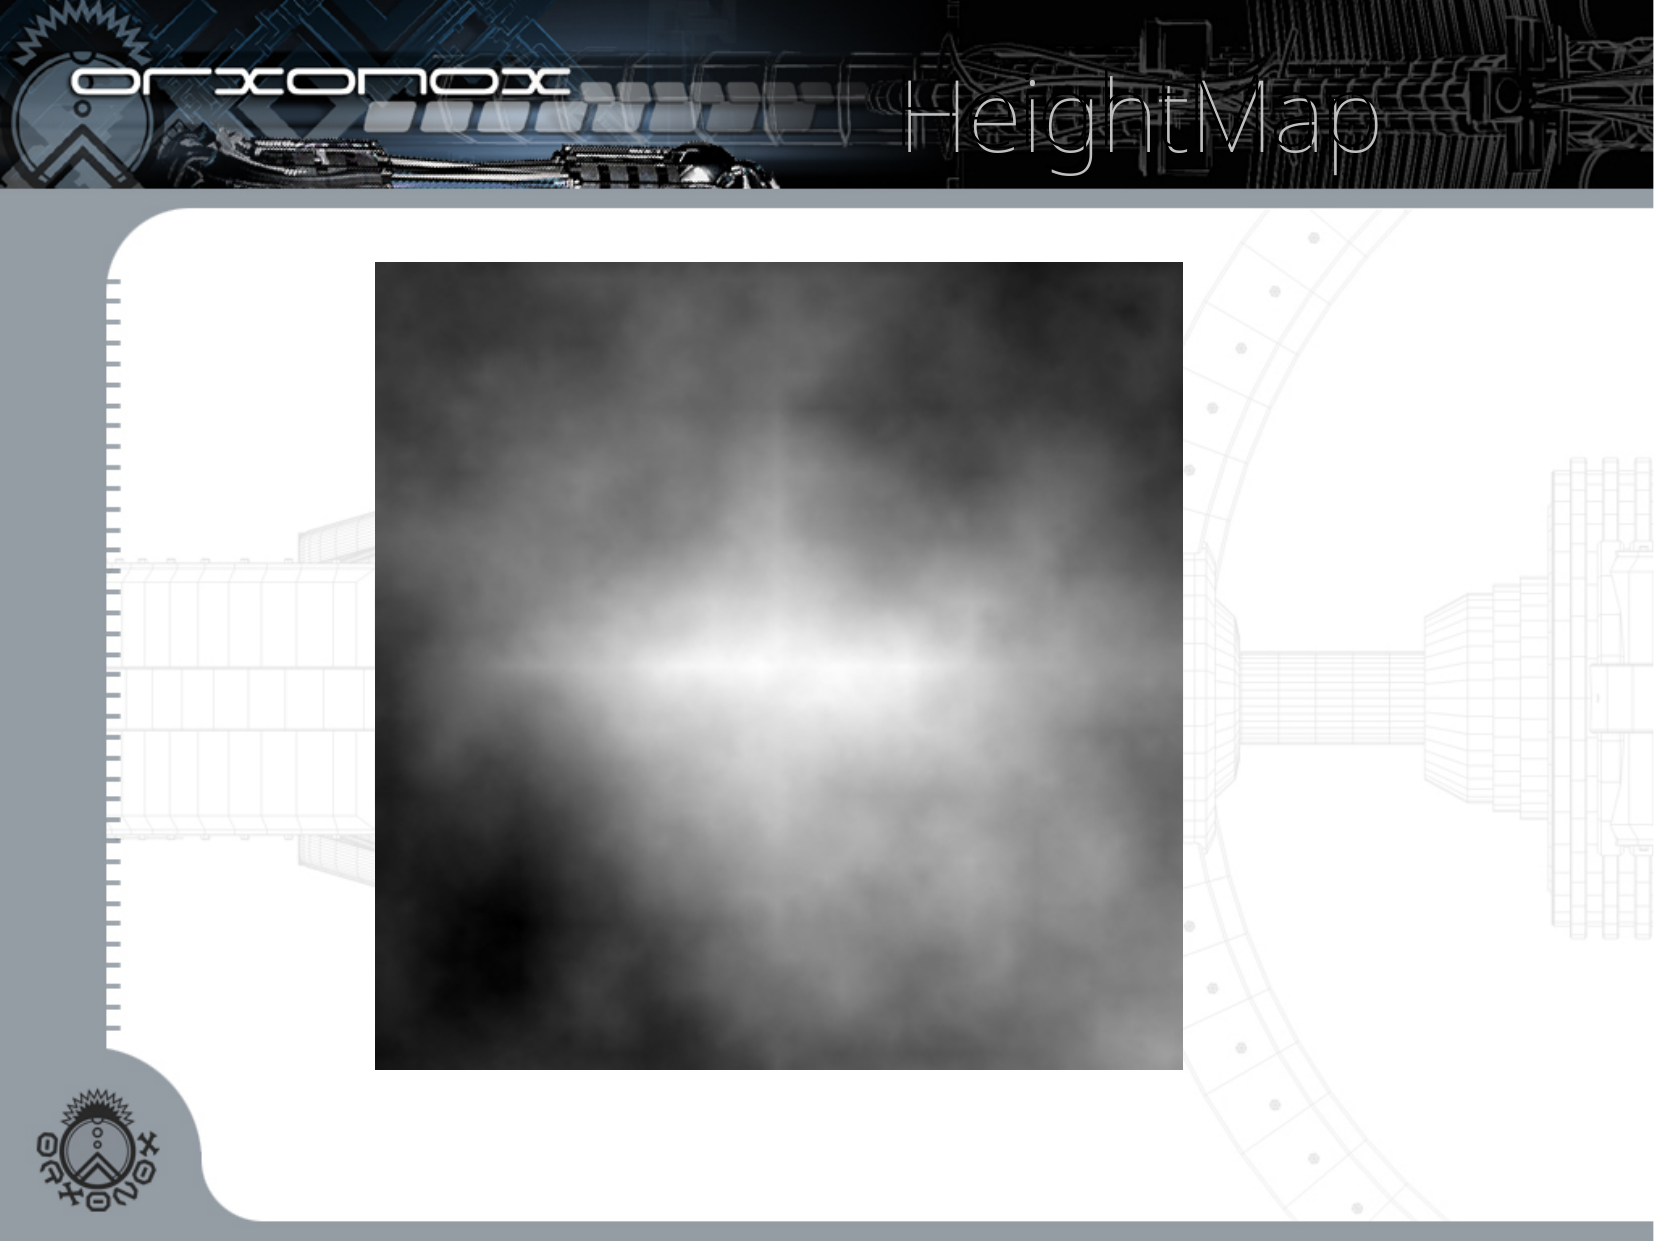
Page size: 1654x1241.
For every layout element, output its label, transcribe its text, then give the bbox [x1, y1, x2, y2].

text_box HeightMap [842, 32, 1575, 156]
picture [0, 0, 1654, 1241]
